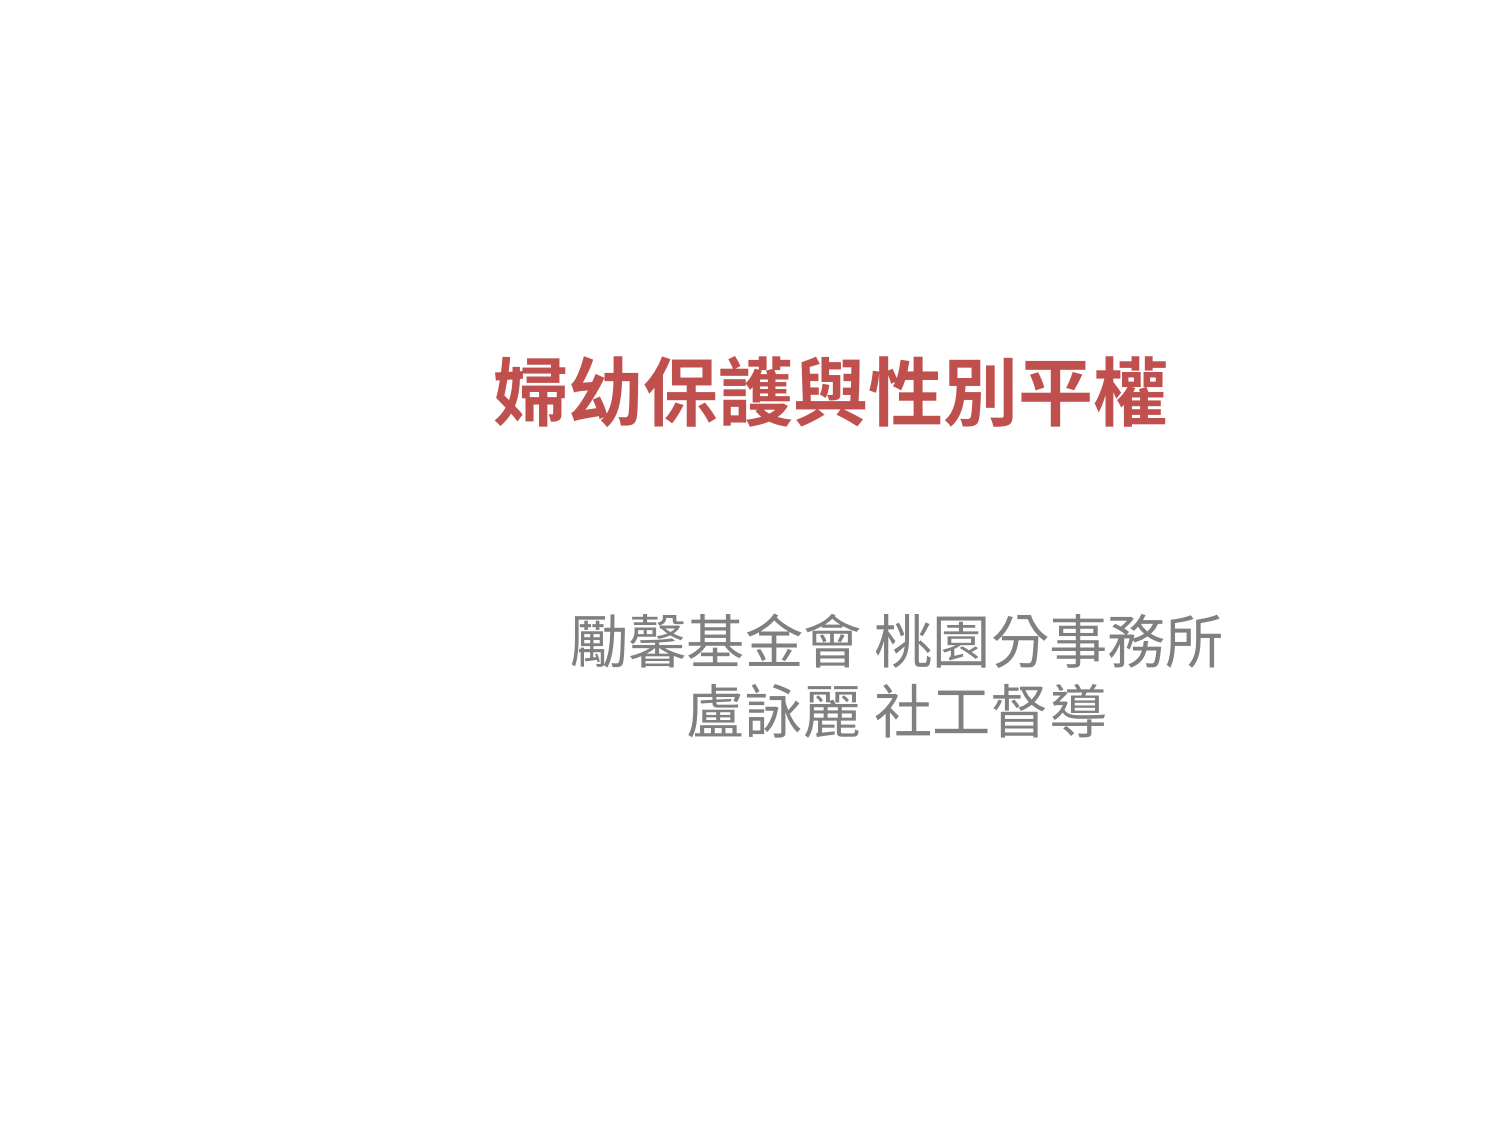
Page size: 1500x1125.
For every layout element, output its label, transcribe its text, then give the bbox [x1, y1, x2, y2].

title 婦幼保護與性別平權 [478, 338, 1500, 587]
subtitle 勵馨基金會 桃園分事務所 盧詠麗 社工督導 [371, 597, 1422, 886]
